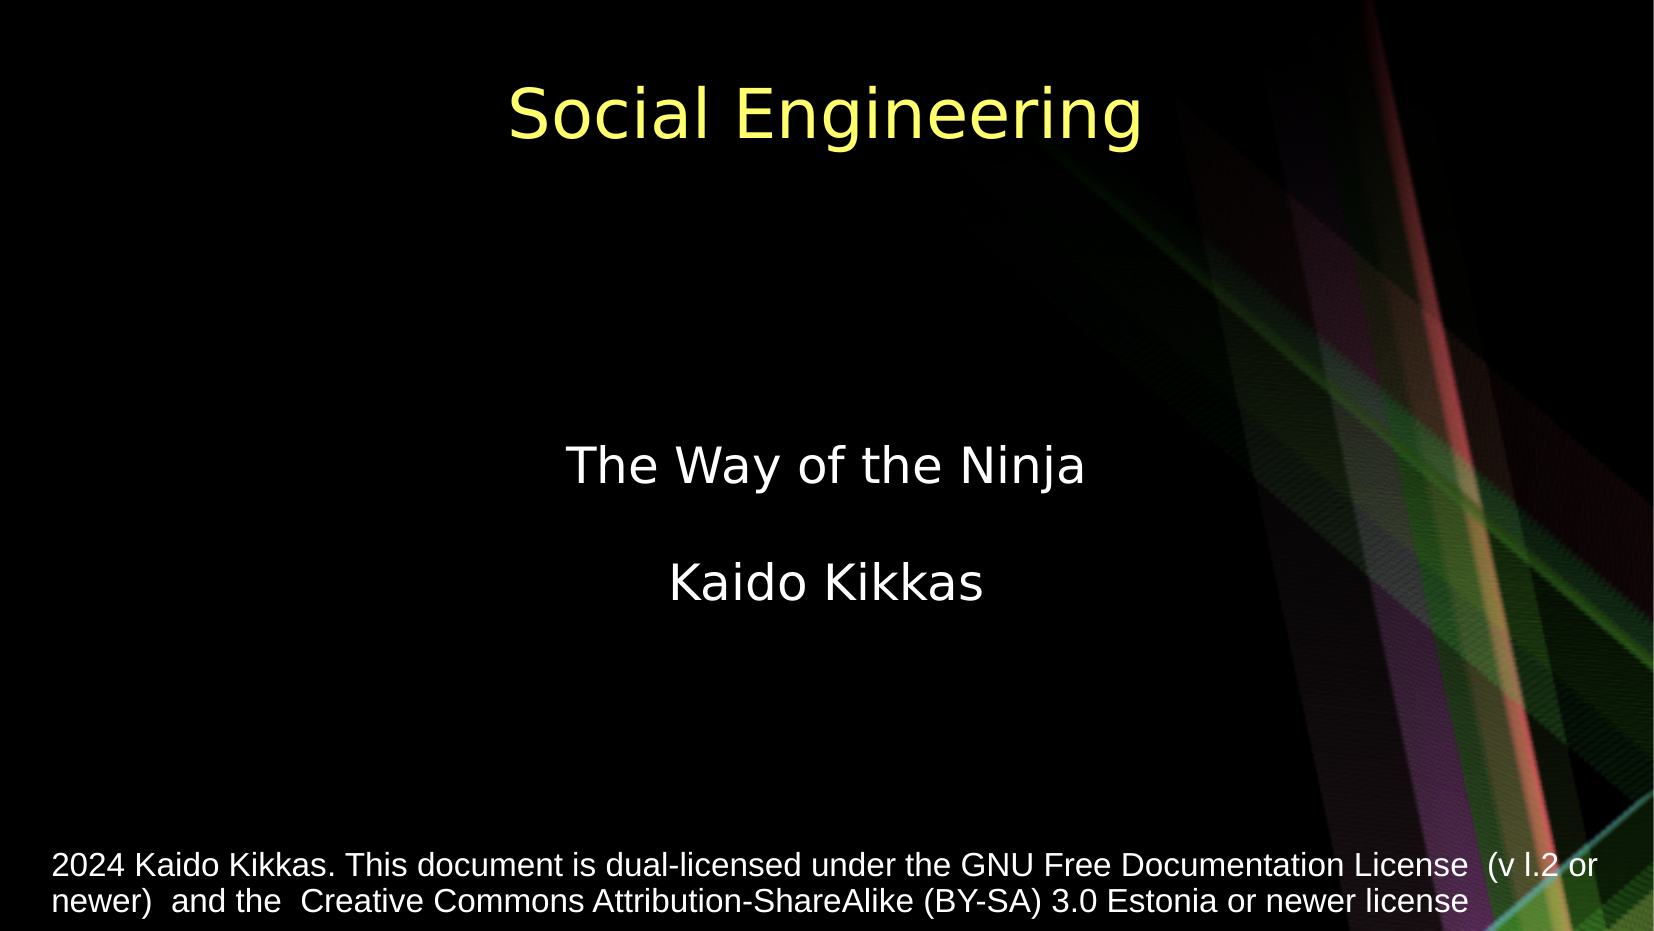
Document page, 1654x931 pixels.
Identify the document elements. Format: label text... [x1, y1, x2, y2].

title Social Engineering [82, 37, 1571, 193]
text_box 2024 Kaido Kikkas. This document is dual-licensed under the GNU Free Documentation License (v l.2 or newer) and the Creative Commons Attribution-ShareAlike (BY-SA) 3.0 Estonia or newer license [36, 838, 1654, 928]
picture [0, 0, 1654, 931]
subtitle The Way of the Ninja Kaido Kikkas [82, 217, 1571, 832]
